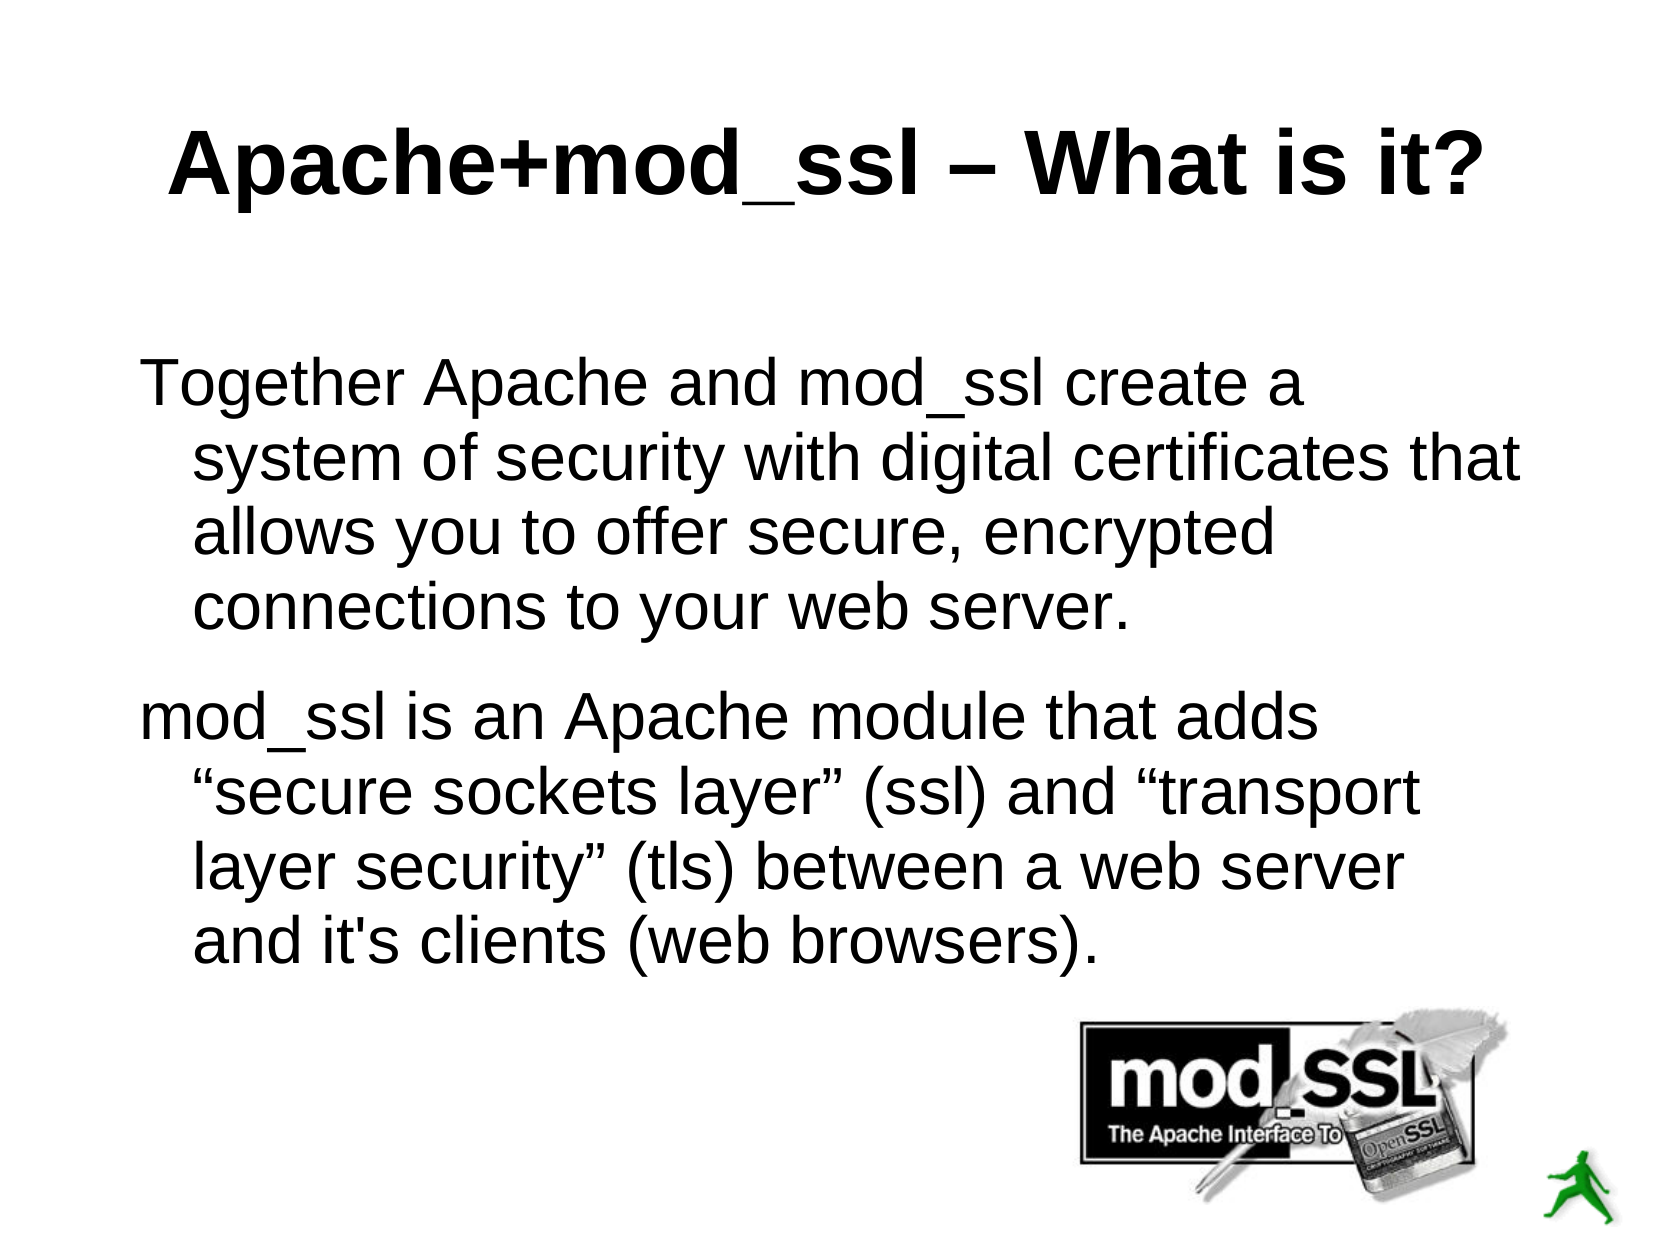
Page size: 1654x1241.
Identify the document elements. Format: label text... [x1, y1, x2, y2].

picture [1541, 1135, 1634, 1227]
title Apache+mod_ssl – What is it? [121, 73, 1534, 253]
picture [1050, 1006, 1511, 1205]
list Together Apache and mod_ssl create a system of security with digital certificates that allows you to offer secure, encrypted connections to your web server. mod_ssl is an Apache module that adds “secure sockets layer” (ssl) and “transport layer security” (tls) between a web server and it's clients (web browsers). [121, 344, 1534, 1127]
